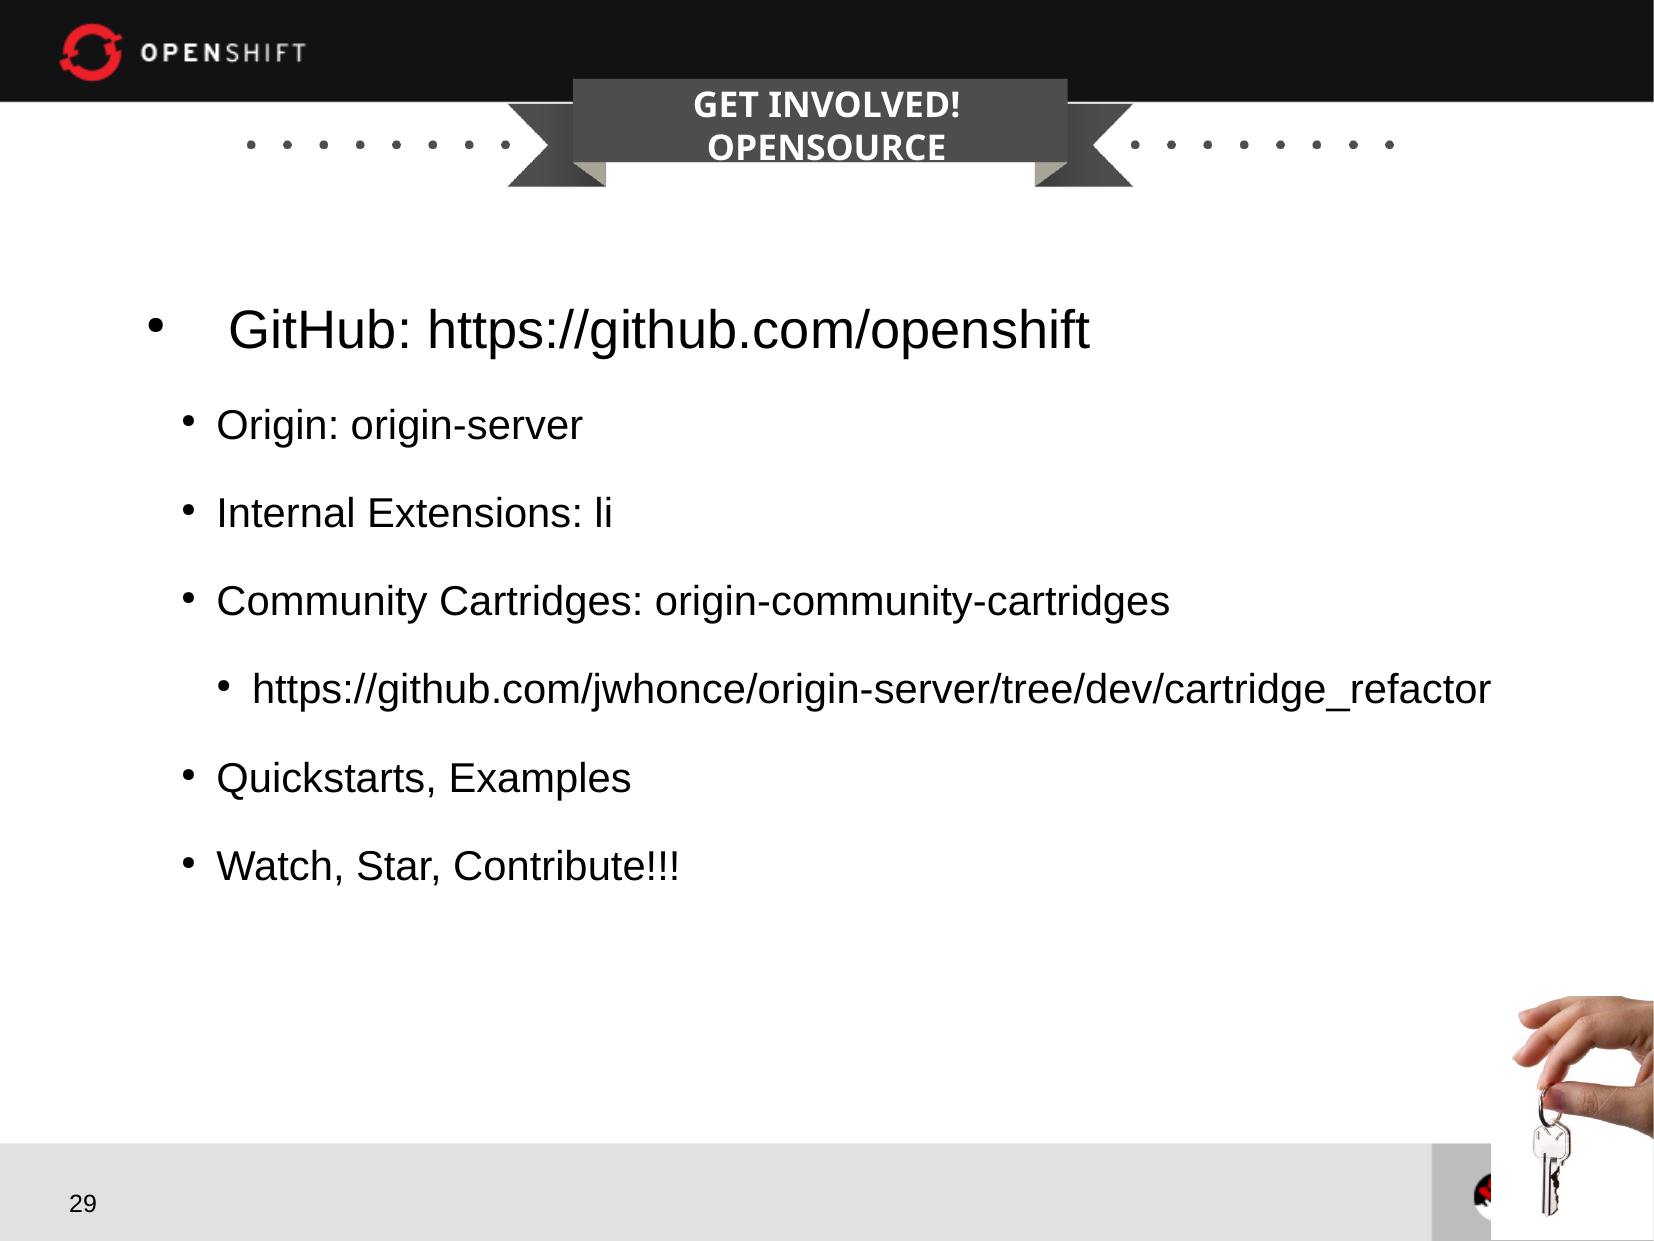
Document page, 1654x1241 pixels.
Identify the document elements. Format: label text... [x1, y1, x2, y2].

picture [0, 0, 1654, 1241]
text_box GET INVOLVED! OPENSOURCE [581, 74, 1073, 175]
text_box GitHub: https://github.com/openshift Origin: origin-server Internal Extensions: li Community Cartridges: origin-community-cartridges https://github.com/jwhonce/origin-server/tree/dev/cartridge_refactor Quickstarts, Examples Watch, Star, Contribute!!! [129, 253, 1552, 1047]
